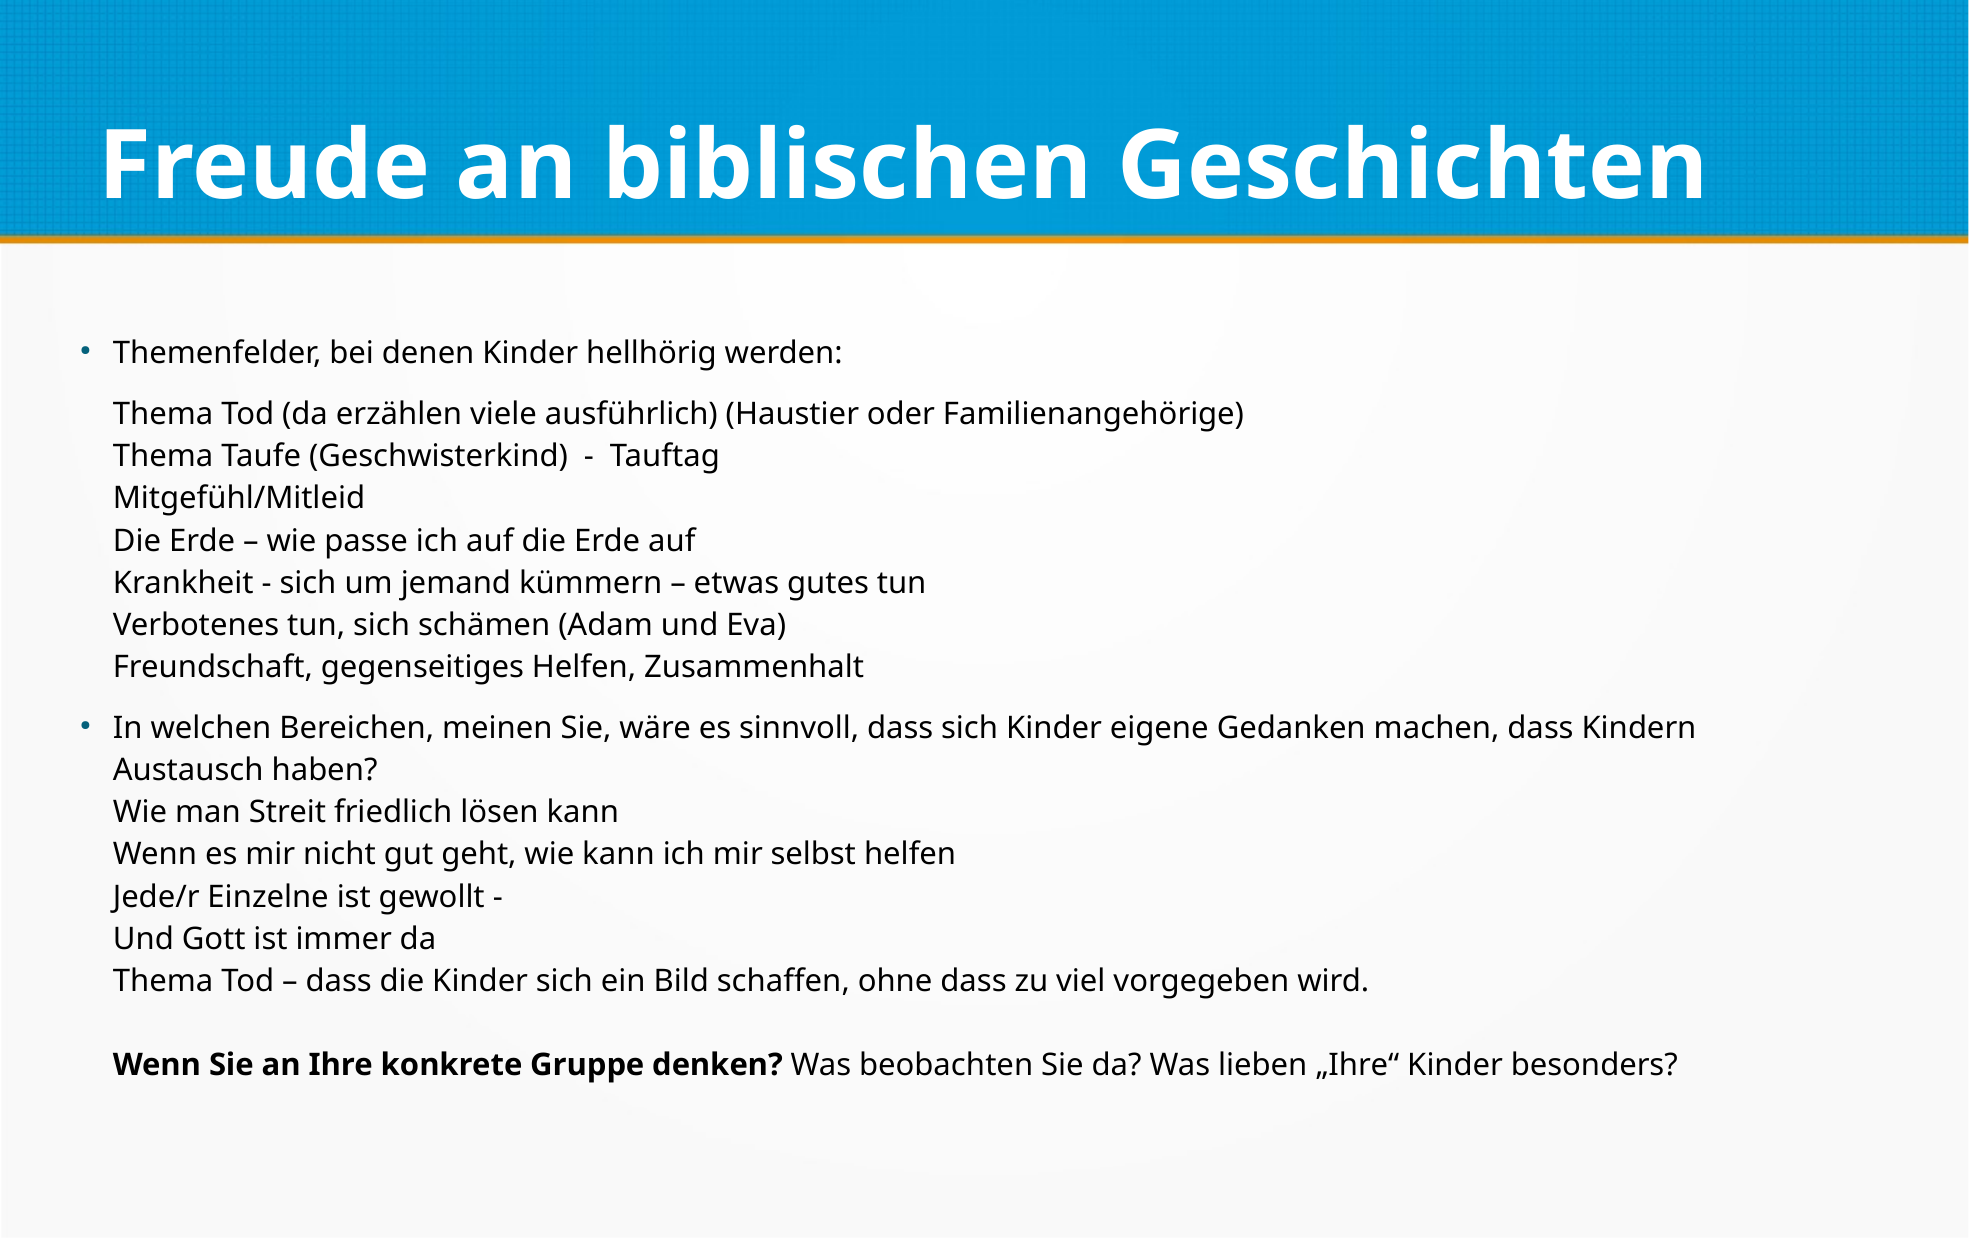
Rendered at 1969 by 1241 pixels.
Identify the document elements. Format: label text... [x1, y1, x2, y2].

list Themenfelder, bei denen Kinder hellhörig werden: Thema Tod (da erzählen viele ausführlich) (Haustier oder Familienangehörige) Thema Taufe (Geschwisterkind) - Tauftag Mitgefühl/Mitleid Die Erde – wie passe ich auf die Erde auf Krankheit - sich um jemand kümmern – etwas gutes tun Verbotenes tun, sich schämen (Adam und Eva) Freundschaft, gegenseitiges Helfen, Zusammenhalt In welchen Bereichen, meinen Sie, wäre es sinnvoll, dass sich Kinder eigene Gedanken machen, dass Kindern Austausch haben? Wie man Streit friedlich lösen kann Wenn es mir nicht gut geht, wie kann ich mir selbst helfen Jede/r Einzelne ist gewollt - Und Gott ist immer da Thema Tod – dass die Kinder sich ein Bild schaffen, ohne dass zu viel vorgegeben wird. Wenn Sie an Ihre konkrete Gruppe denken? Was beobachten Sie da? Was lieben „Ihre“ Kinder besonders? [68, 330, 1831, 1096]
picture [0, 233, 1969, 1241]
title Freude an biblischen Geschichten [98, 19, 1870, 227]
